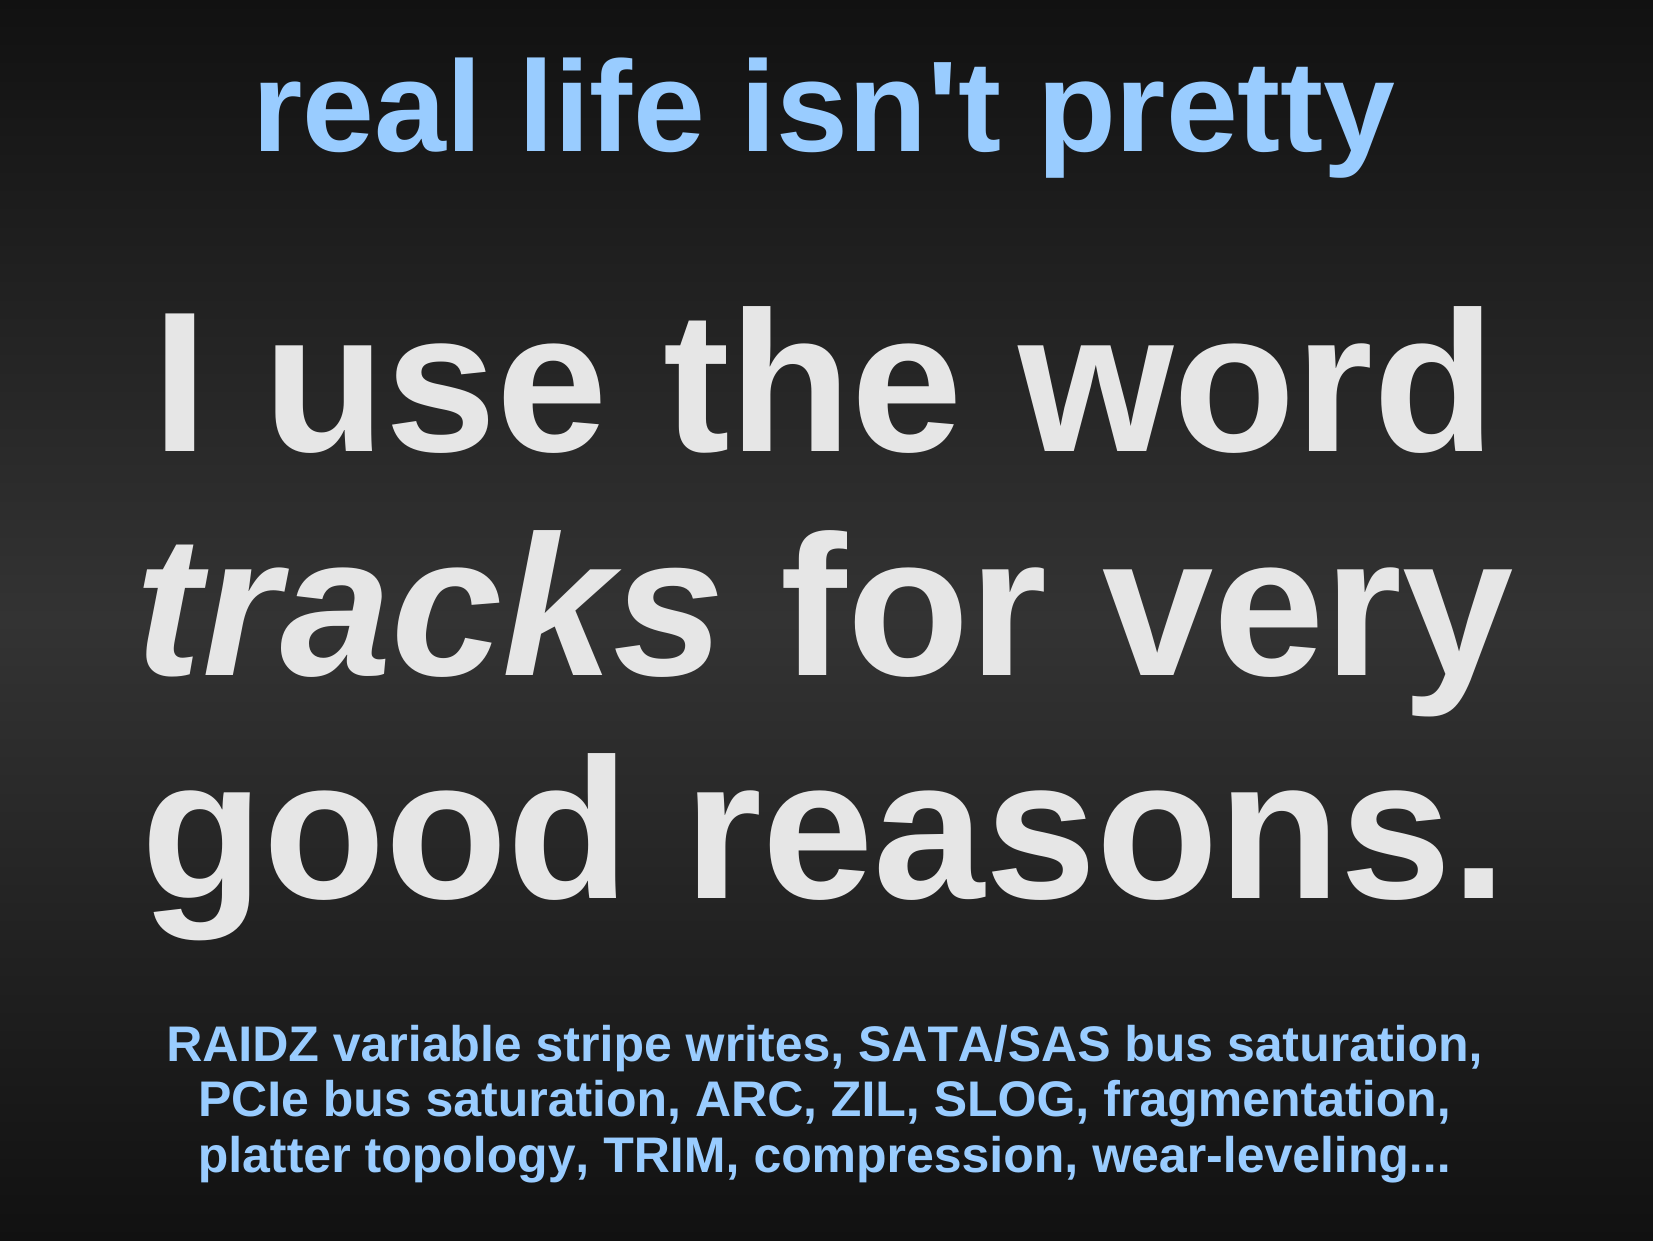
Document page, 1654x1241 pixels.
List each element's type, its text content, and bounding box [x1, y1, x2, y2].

title I use the word tracks for very good reasons. RAIDZ variable stripe writes, SATA/SAS bus saturation, PCIe bus saturation, ARC, ZIL, SLOG, fragmentation, platter topology, TRIM, compression, wear-leveling... [0, 212, 1651, 1241]
title real life isn't pretty [0, 2, 1651, 211]
